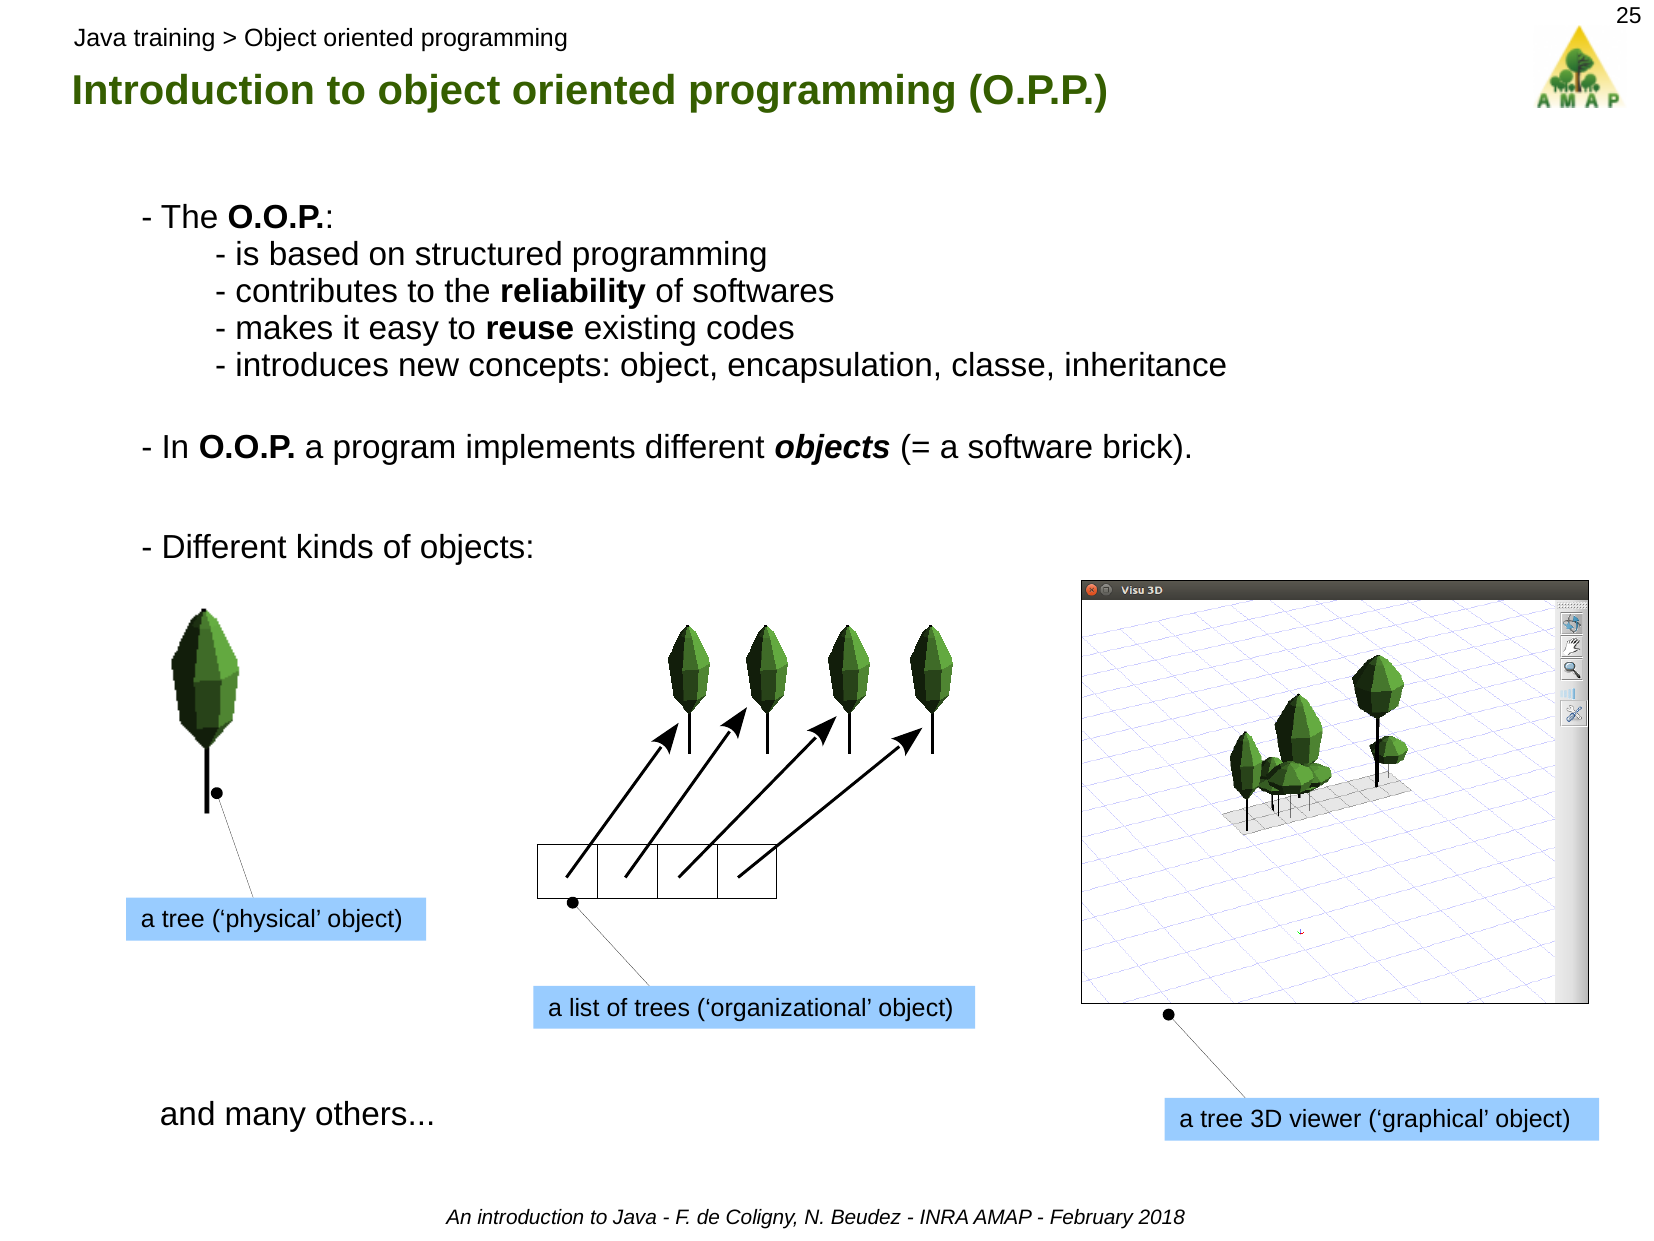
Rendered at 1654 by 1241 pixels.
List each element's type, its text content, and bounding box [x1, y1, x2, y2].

text_box Java training > Object oriented programming [59, 16, 1004, 60]
text_box a tree 3D viewer (‘graphical’ object) [1164, 1097, 1600, 1141]
text_box Introduction to object oriented programming (O.P.P.) [56, 59, 1167, 167]
text_box and many others... [126, 1088, 990, 1141]
table_header [658, 845, 717, 898]
picture [635, 609, 976, 773]
picture [1533, 25, 1627, 108]
picture [1081, 580, 1589, 1004]
picture [120, 584, 277, 845]
text_box - The O.O.P.: - is based on structured programming - contributes to the reliability of softwares - makes it easy to reuse existing codes - introduces new concepts: object, encapsulation, classe, inheritance [126, 190, 1424, 428]
text_box a tree (‘physical’ object) [126, 897, 427, 941]
table_header [718, 845, 776, 898]
text_box - Different kinds of objects: [126, 521, 990, 574]
text_box a list of trees (‘organizational’ object) [533, 985, 976, 1029]
table_header [598, 845, 657, 898]
table_header [538, 845, 597, 898]
text_box - In O.O.P. a program implements different objects (= a software brick). [126, 428, 1233, 493]
